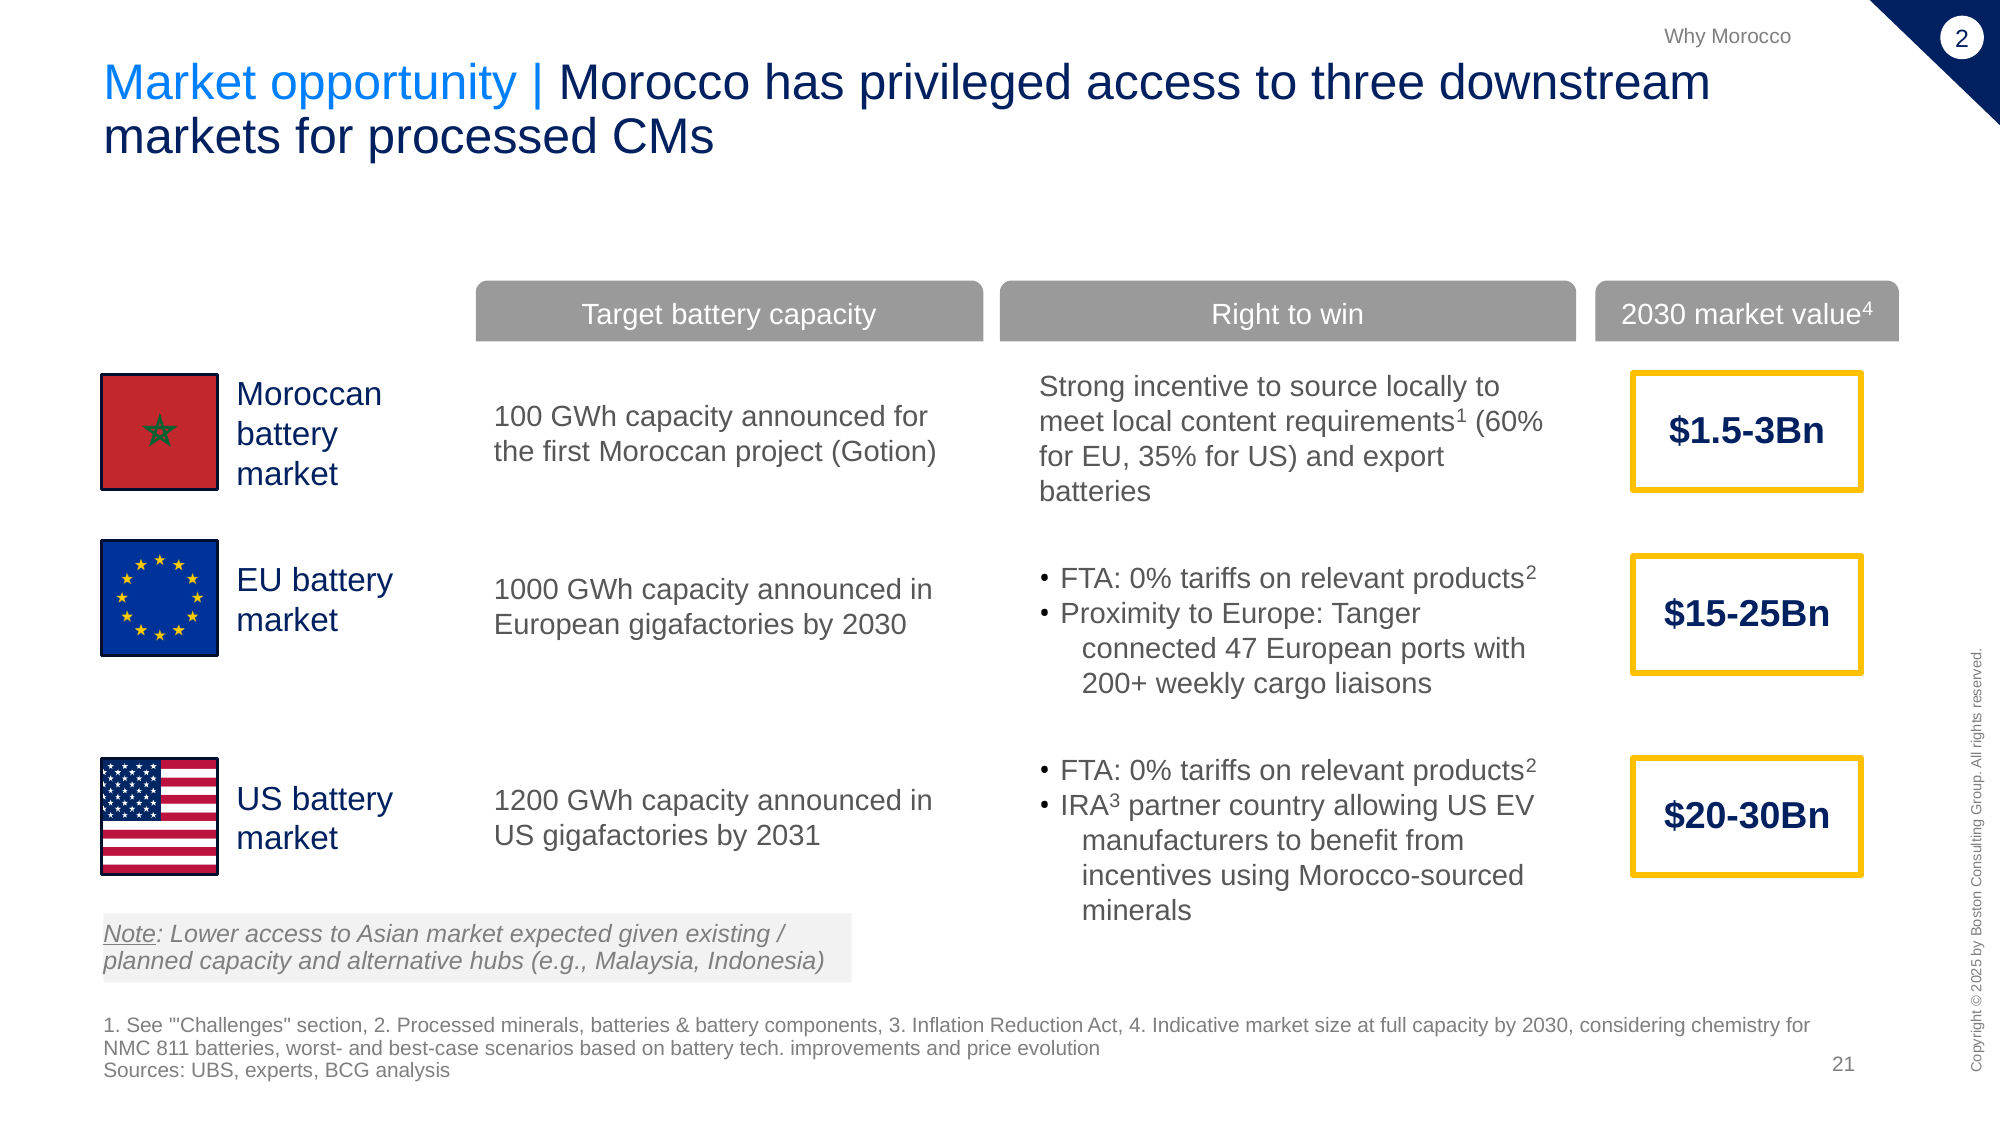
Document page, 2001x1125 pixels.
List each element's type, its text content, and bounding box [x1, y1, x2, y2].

text_box Target battery capacity [475, 280, 984, 342]
text_box 100 GWh capacity announced for the first Moroccan project (Gotion) [475, 356, 984, 508]
picture [103, 375, 216, 488]
text_box Note: Lower access to Asian market expected given existing / planned capacity and alternative hubs (e.g., Malaysia, Indonesia) [103, 913, 852, 983]
text_box $1.5-3Bn [1633, 373, 1862, 491]
text_box 1. See '"Challenges" section, 2. Processed minerals, batteries & battery components, 3. Inflation Reduction Act, 4. Indicative market size at full capacity by 2030, considering chemistry for NMC 811 batteries, worst- and best-case scenarios based on battery tech. improvements and price evolution Sources: UBS, experts, BCG analysis [103, 1015, 1818, 1082]
text_box EU battery market [236, 557, 433, 639]
text_box Why Morocco [1664, 14, 1881, 56]
text_box FTA: 0% tariffs on relevant products2 IRA3 partner country allowing US EV manufacturers to benefit from incentives using Morocco-sourced minerals [999, 741, 1577, 893]
text_box US battery market [236, 776, 433, 857]
text_box 1000 GWh capacity announced in European gigafactories by 2030 [475, 529, 984, 681]
picture [103, 760, 216, 873]
title Market opportunity | Morocco has privileged access to three downstream markets for processed CMs [103, 55, 1897, 165]
text_box Right to win [999, 280, 1577, 342]
text_box $20-30Bn [1633, 758, 1862, 876]
text_box Strong incentive to source locally to meet local content requirements1 (60% for EU, 35% for US) and export batteries [999, 356, 1577, 508]
text_box [1869, 0, 2000, 126]
text_box 1200 GWh capacity announced in US gigafactories by 2031 [475, 741, 984, 893]
text_box 2030 market value4 [1595, 280, 1899, 342]
text_box $15-25Bn [1633, 556, 1862, 674]
text_box Moroccan battery market [236, 371, 433, 493]
text_box 2 [1940, 15, 1984, 60]
picture [103, 541, 216, 654]
text_box FTA: 0% tariffs on relevant products2 Proximity to Europe: Tanger connected 47 European ports with 200+ weekly cargo liaisons [999, 548, 1577, 700]
